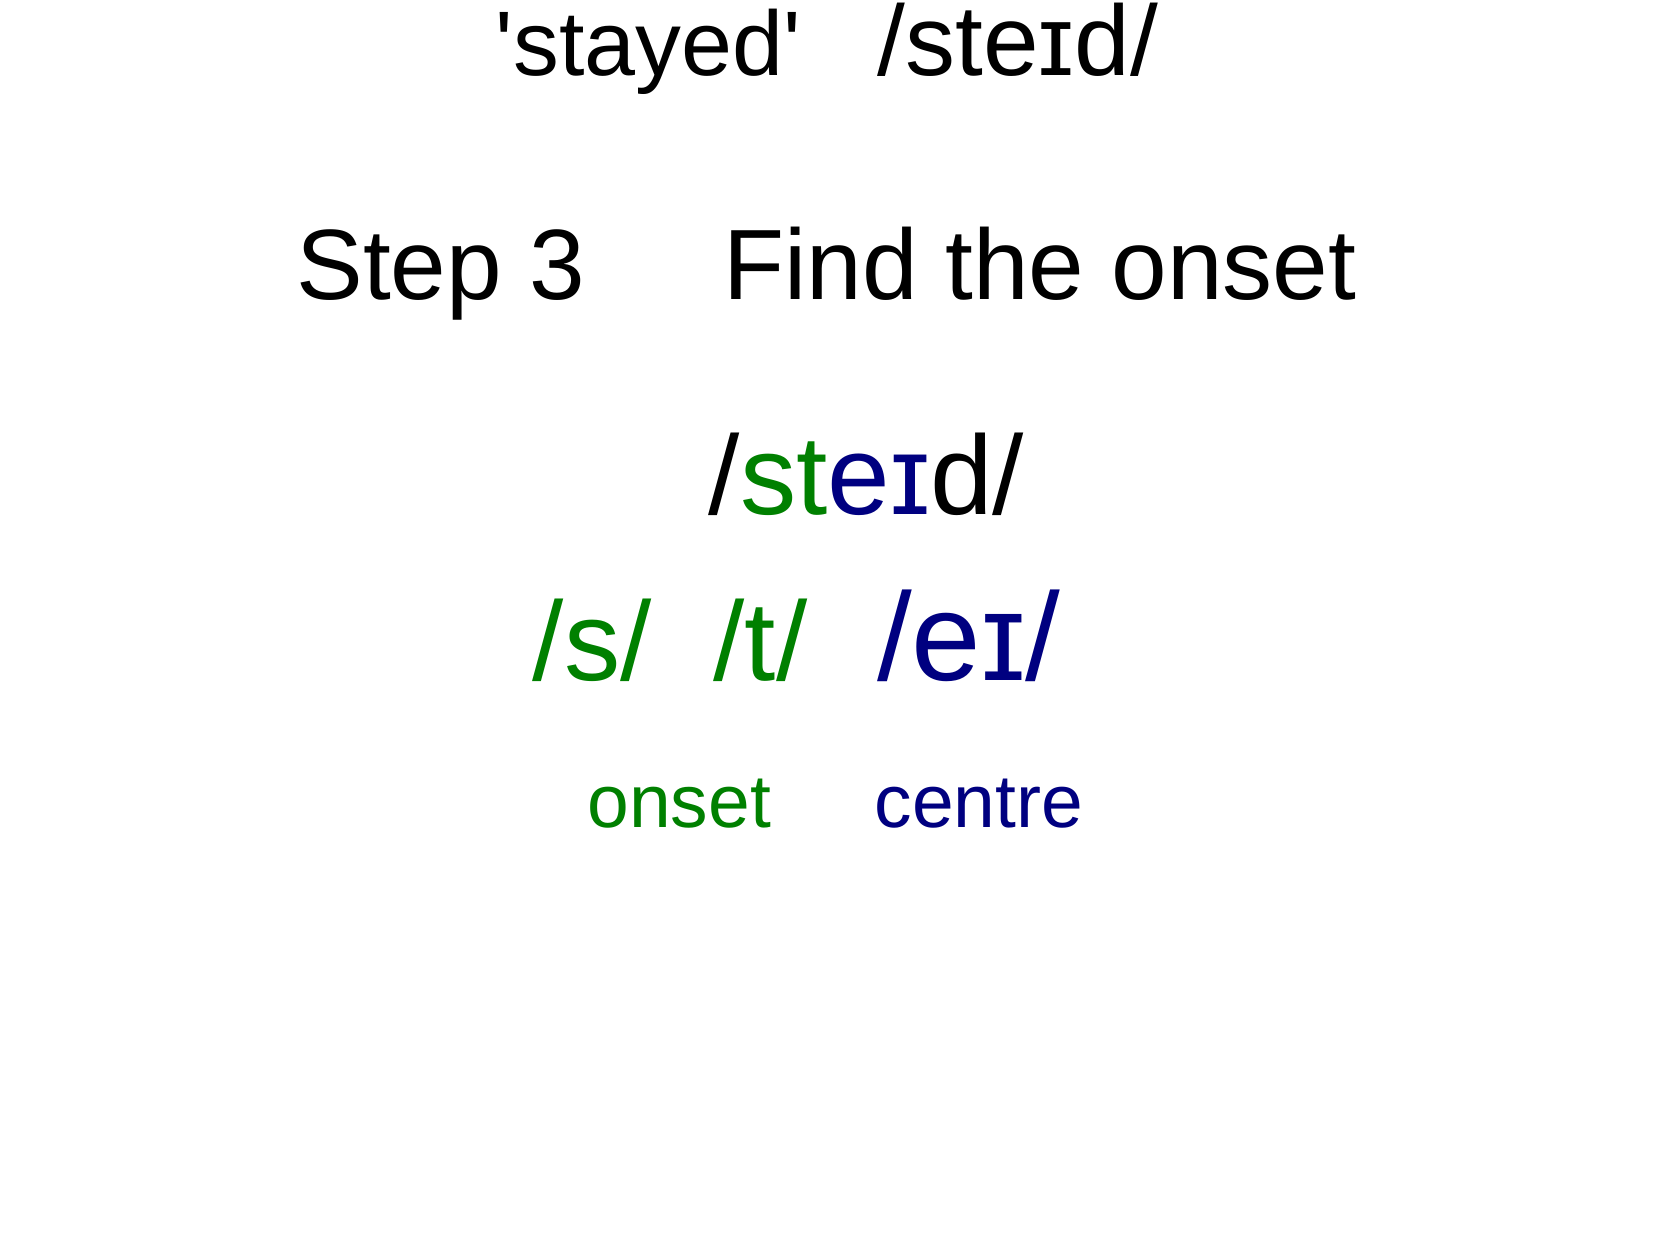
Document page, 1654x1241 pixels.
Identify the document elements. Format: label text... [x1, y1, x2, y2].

title 'stayed' /steɪd/ Step 3 Find the onset [82, 0, 1571, 321]
list /steɪd/ /s/ /t/ /eɪ/ onset centre [86, 412, 1576, 1217]
